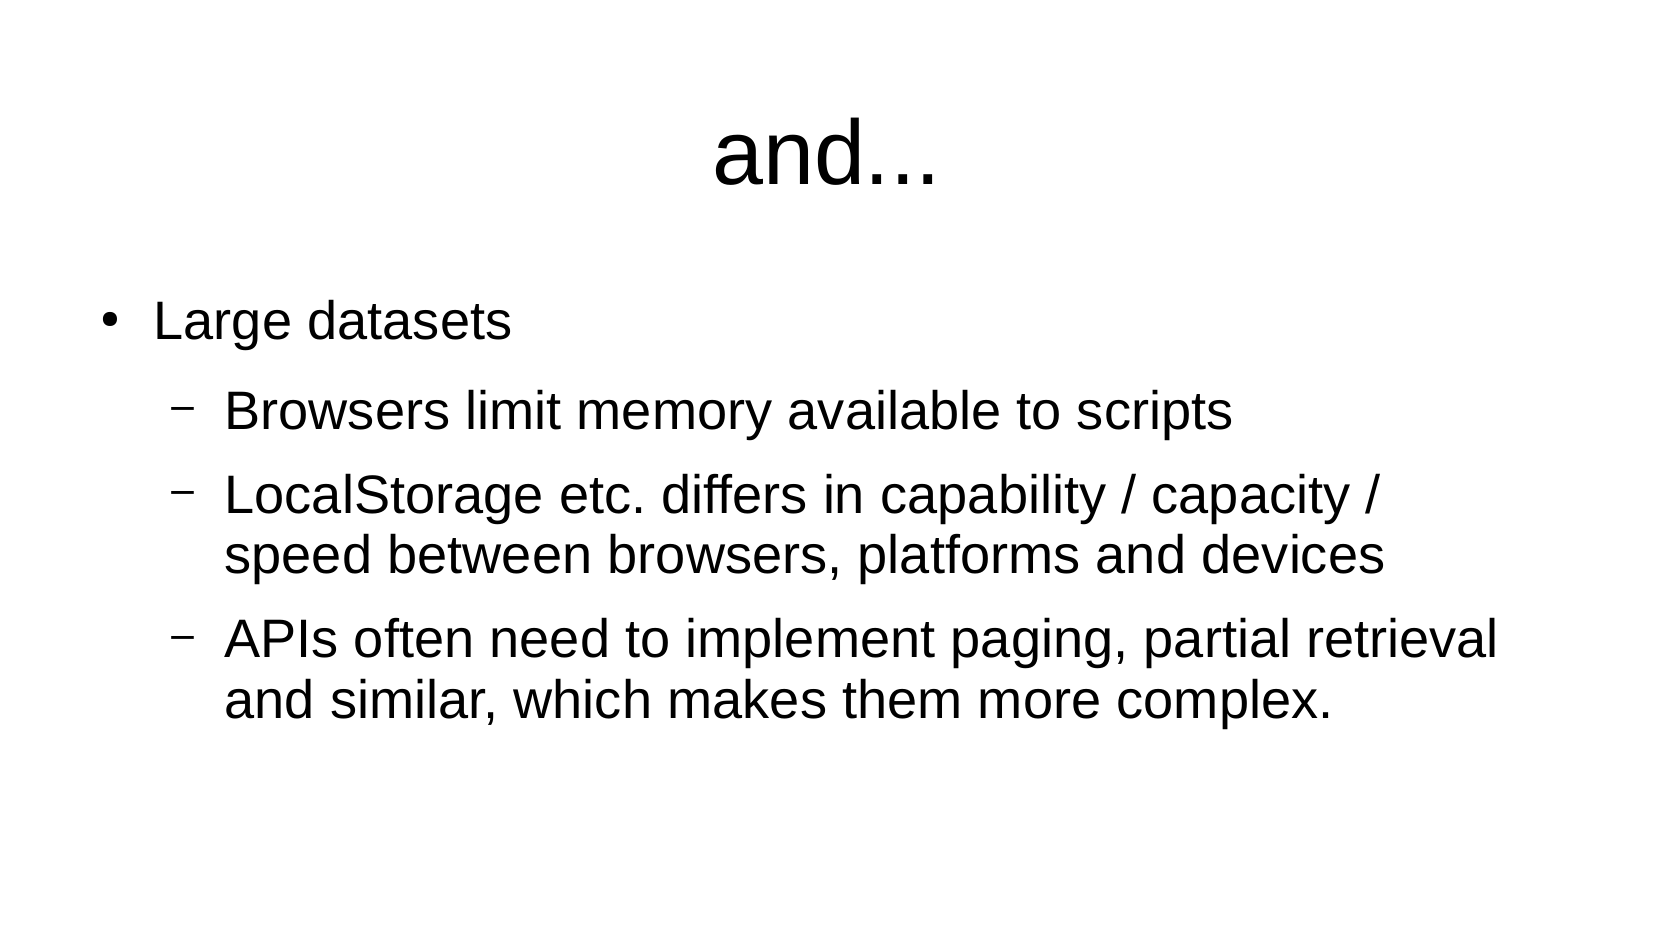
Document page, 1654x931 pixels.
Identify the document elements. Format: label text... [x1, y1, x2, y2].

list Large datasets Browsers limit memory available to scripts LocalStorage etc. differs in capability / capacity / speed between browsers, platforms and devices APIs often need to implement paging, partial retrieval and similar, which makes them more complex. [82, 290, 1538, 931]
title and... [82, 49, 1571, 257]
